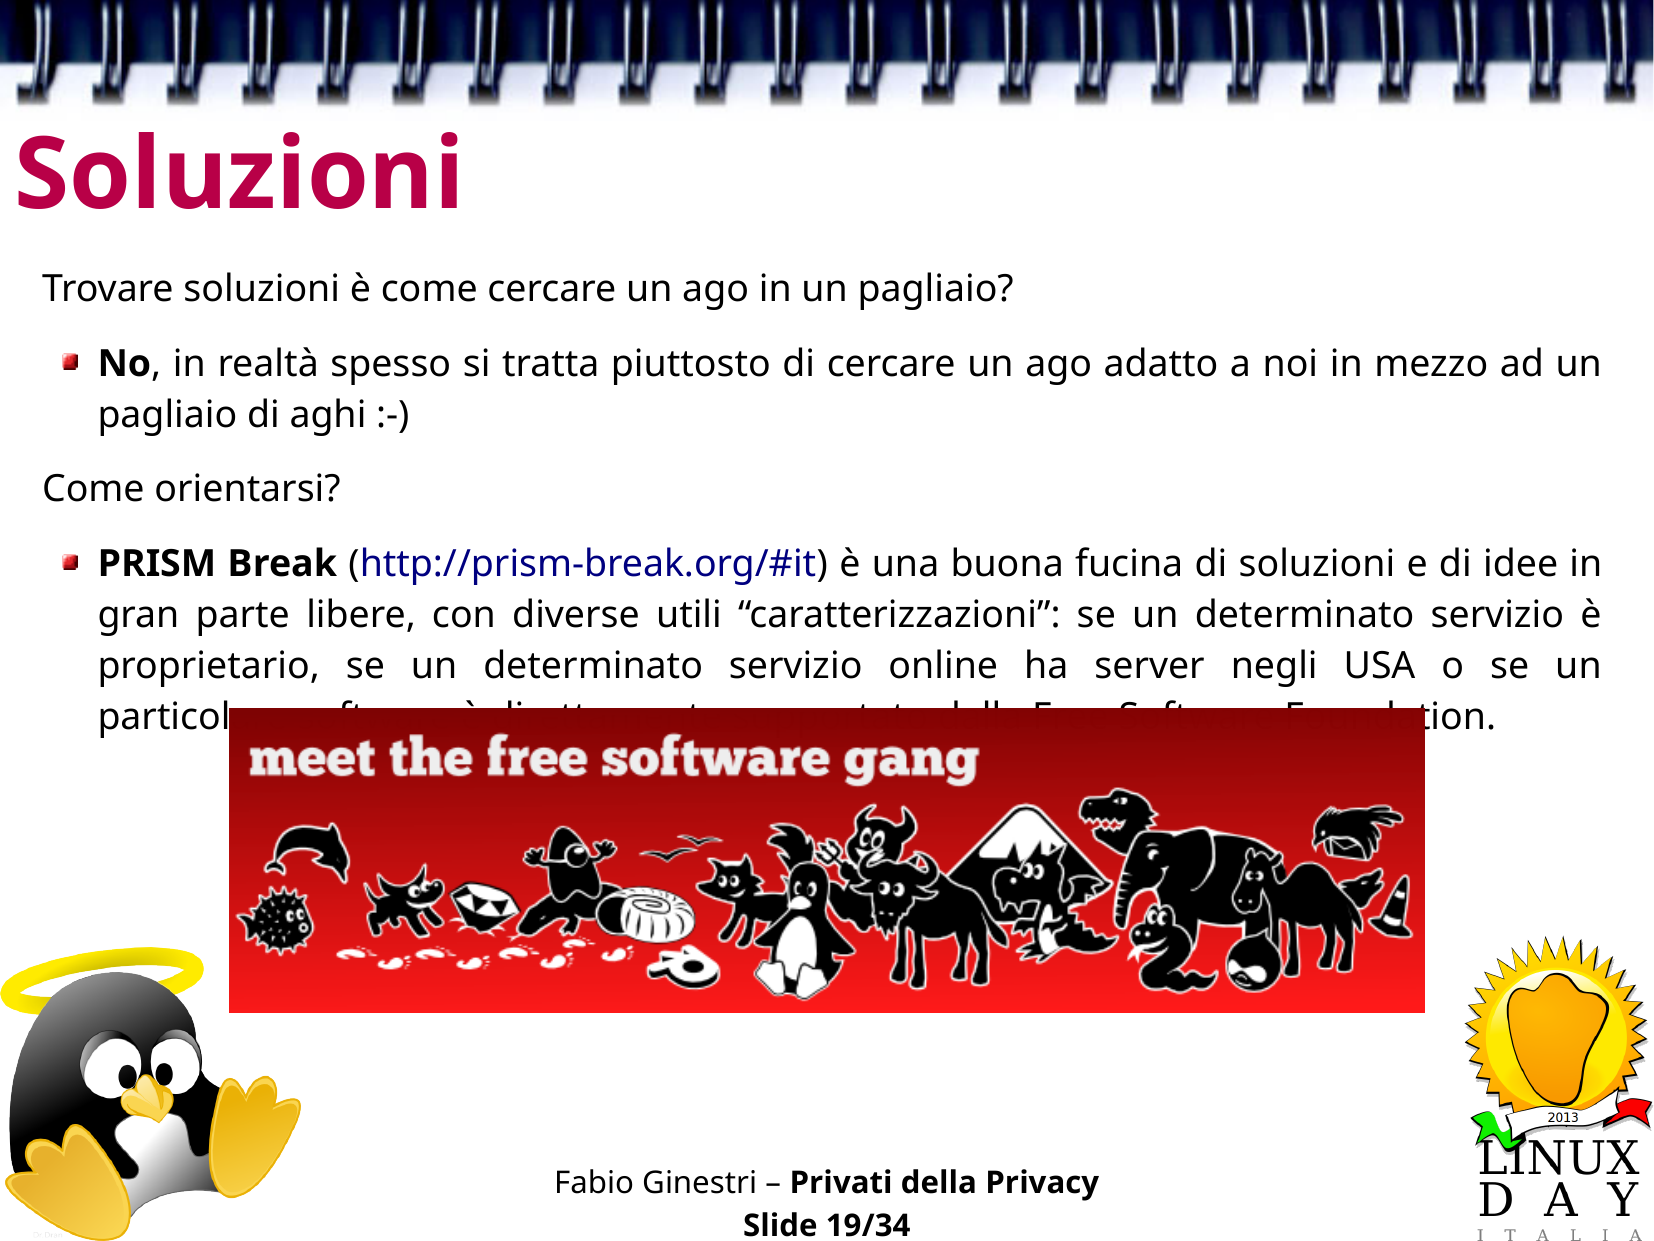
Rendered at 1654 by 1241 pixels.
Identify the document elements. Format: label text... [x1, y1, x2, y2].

text_box Fabio Ginestri – Privati della Privacy Slide <numero>/34 [550, 1152, 1104, 1241]
text_box Trovare soluzioni è come cercare un ago in un pagliaio? No, in realtà spesso si tratta piuttosto di cercare un ago adatto a noi in mezzo ad un pagliaio di aghi :-) Come orientarsi? PRISM Break (http://prism-break.org/#it) è una buona fucina di soluzioni e di idee in gran parte libere, con diverse utili “caratterizzazioni”: se un determinato servizio è proprietario, se un determinato servizio online ha server negli USA o se un particolare software è direttamente supportato dalla Free Software Foundation. [11, 254, 1619, 689]
picture [1464, 935, 1654, 1241]
text_box Soluzioni [0, 94, 465, 226]
picture [0, 708, 1425, 1241]
picture [0, 0, 1654, 121]
